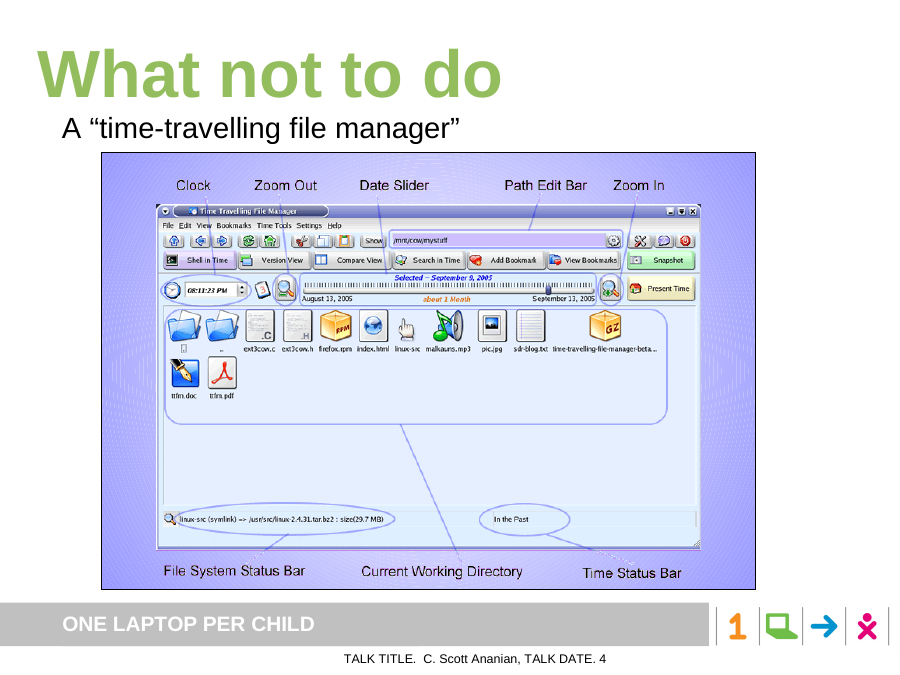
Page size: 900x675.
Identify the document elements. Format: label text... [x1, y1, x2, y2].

title What not to do [37, 37, 856, 211]
picture [844, 598, 898, 655]
text_box [101, 152, 756, 590]
list A “time-travelling file manager” [61, 112, 844, 675]
picture [156, 161, 701, 590]
